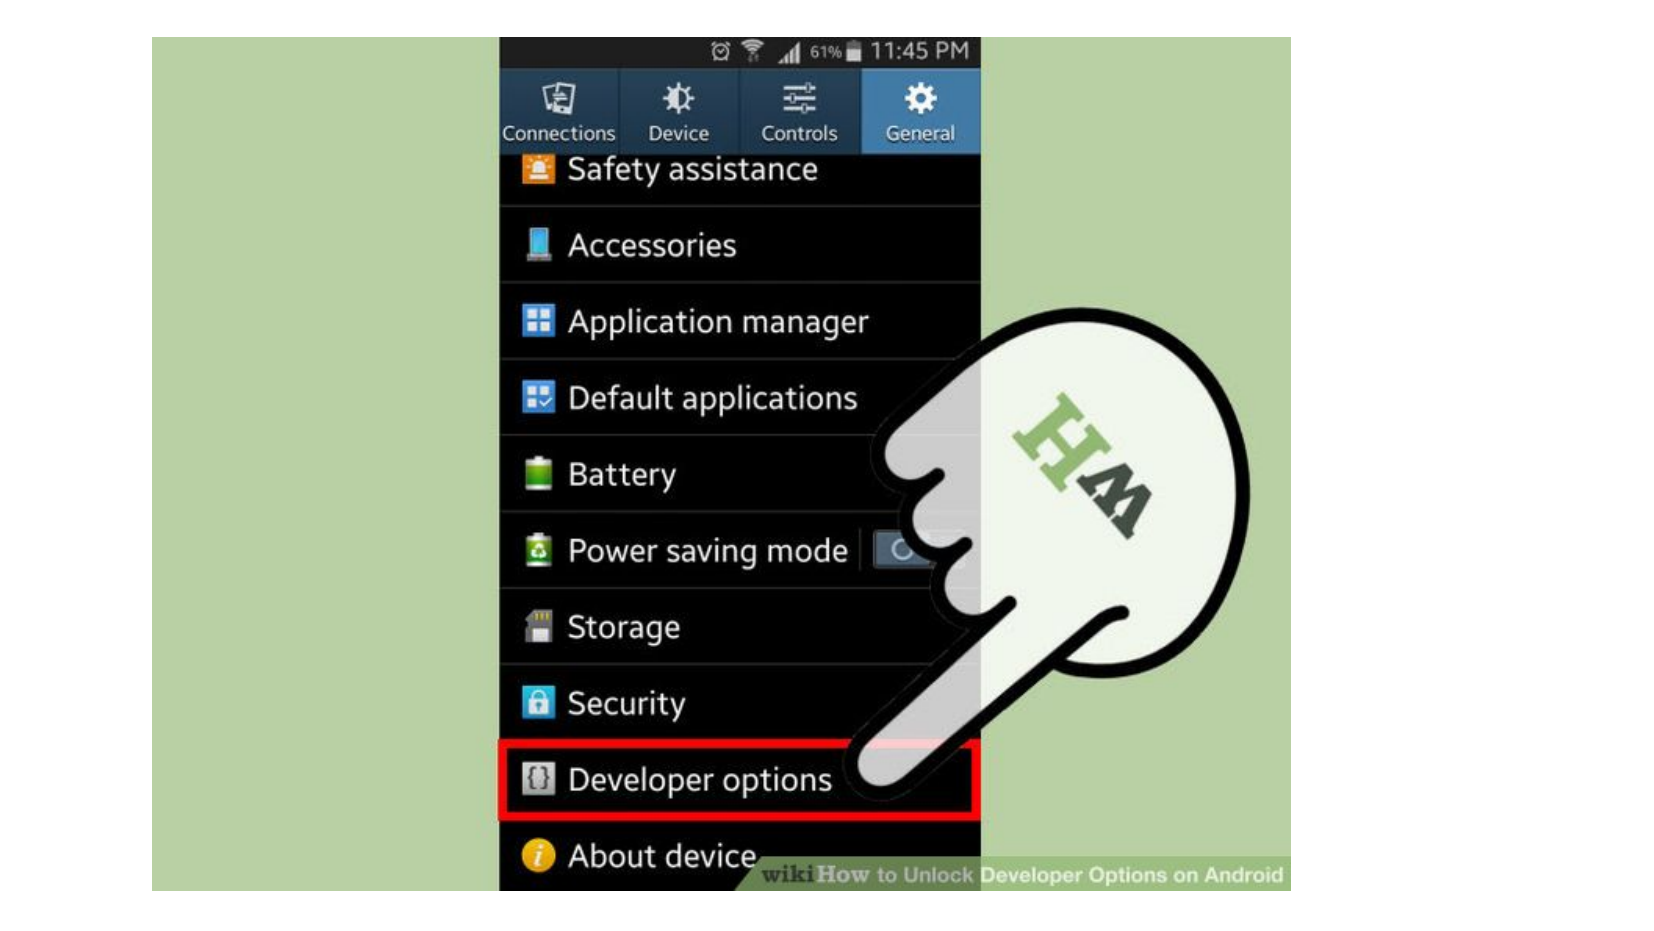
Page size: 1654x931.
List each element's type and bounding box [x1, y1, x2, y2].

picture [152, 37, 1291, 891]
